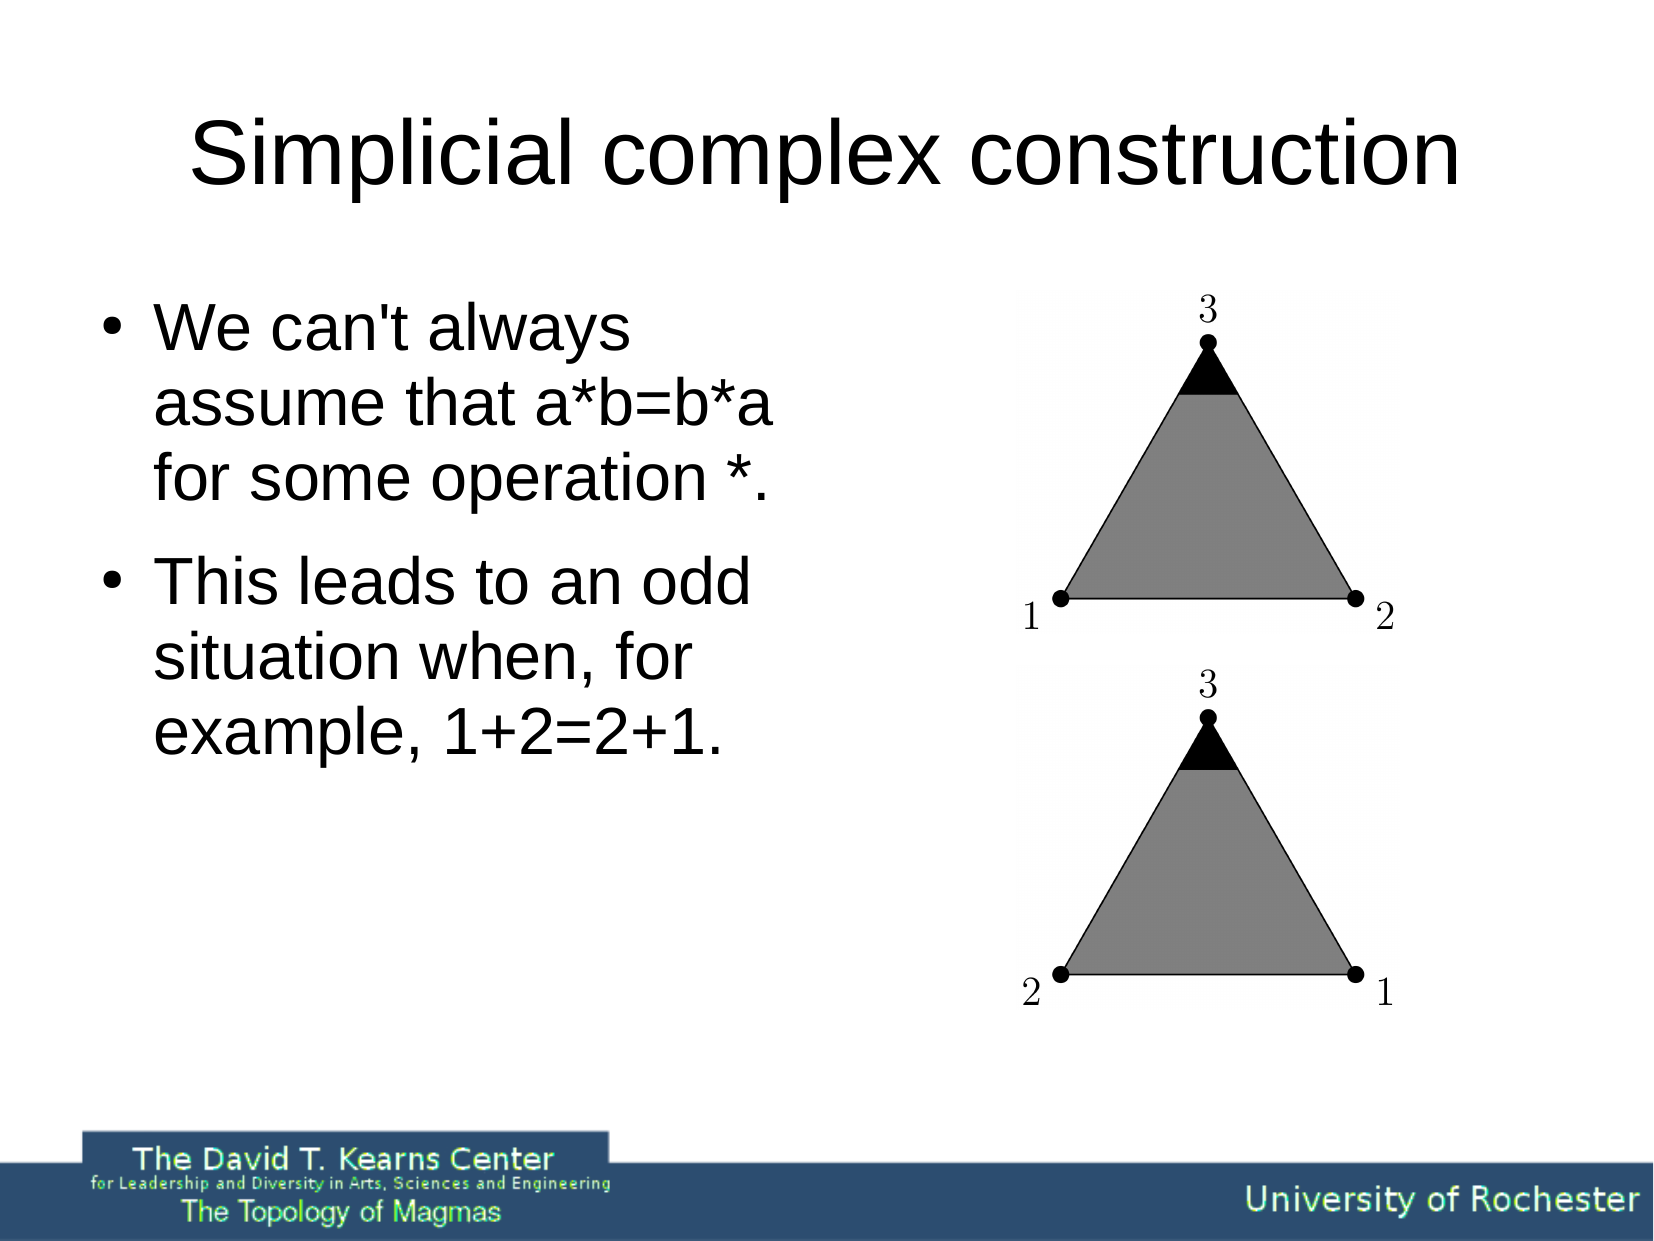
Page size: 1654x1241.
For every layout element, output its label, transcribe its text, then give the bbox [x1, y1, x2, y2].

title Simplicial complex construction [82, 49, 1571, 257]
list We can't always assume that a*b=b*a for some operation *. This leads to an odd situation when, for example, 1+2=2+1. [82, 290, 809, 1010]
picture [0, 0, 1654, 1241]
